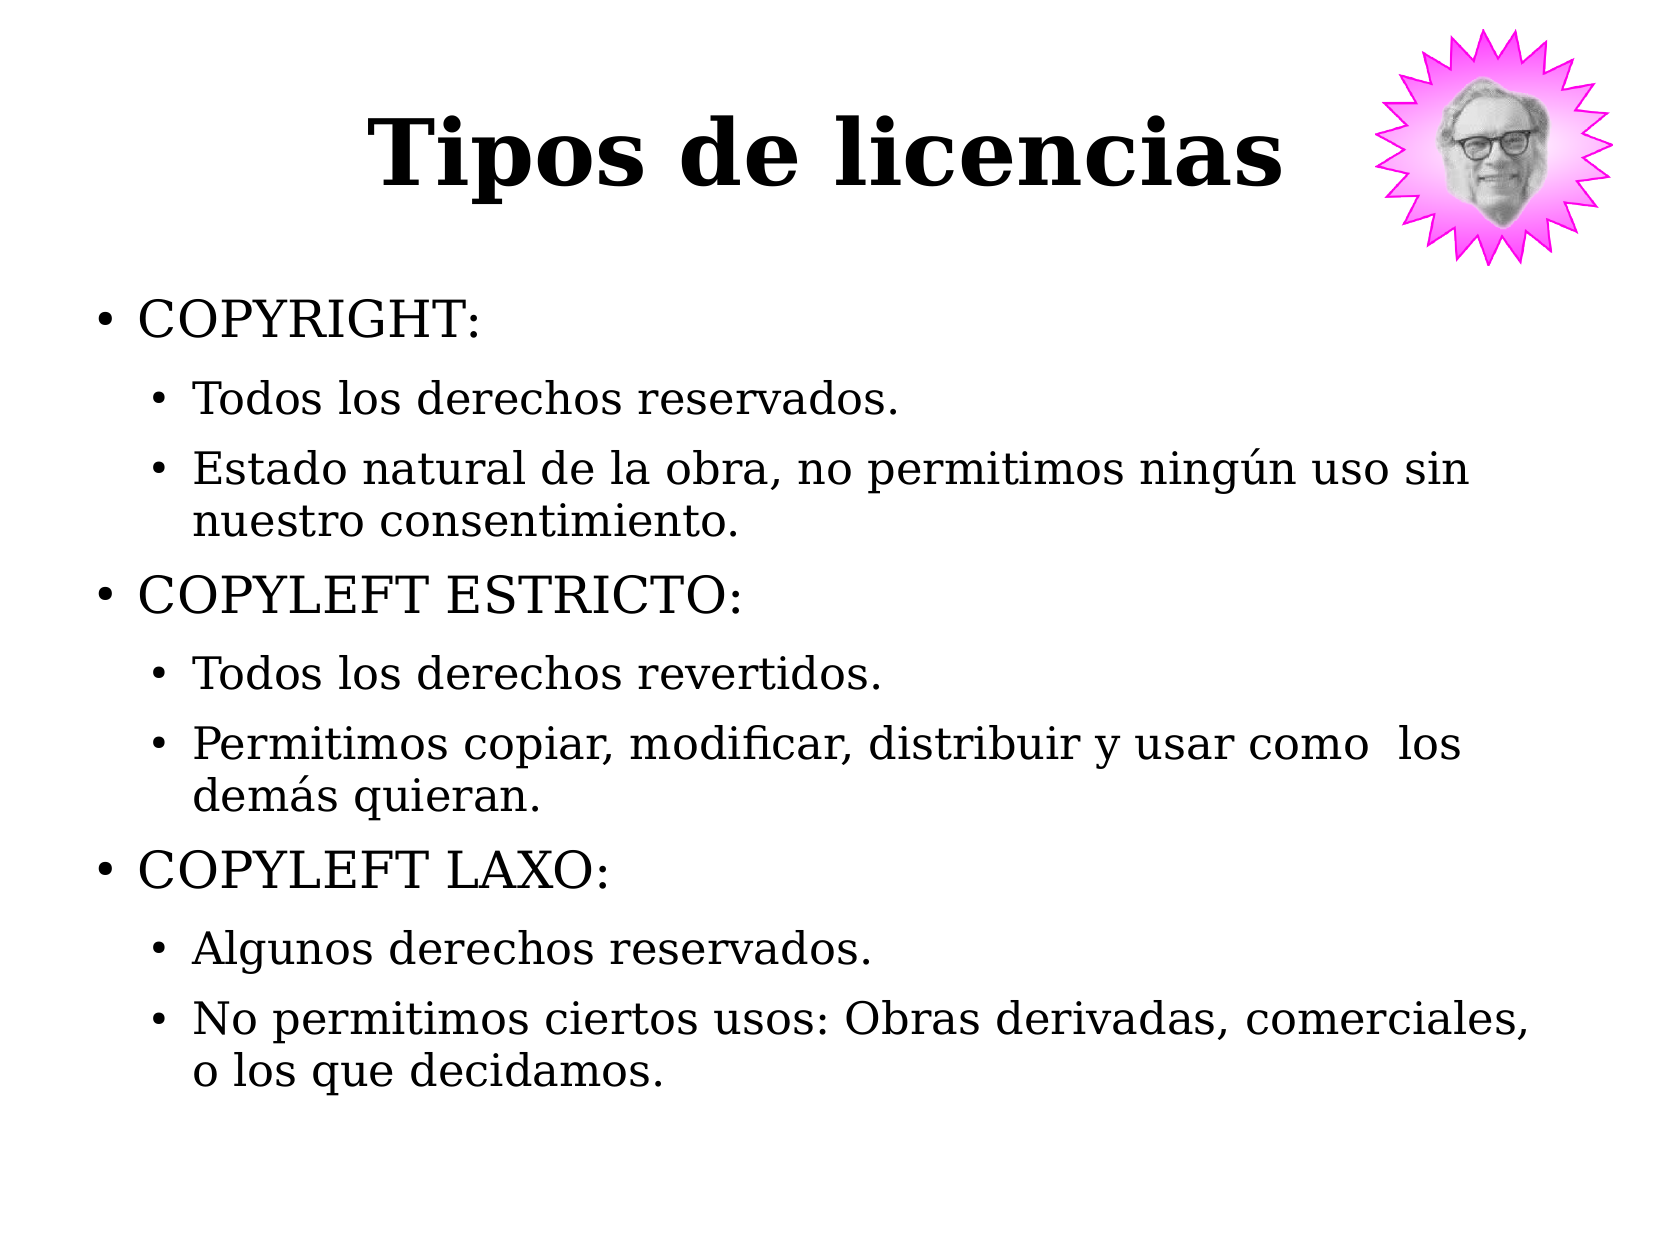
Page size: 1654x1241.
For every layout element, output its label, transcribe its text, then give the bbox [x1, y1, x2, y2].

list COPYRIGHT: Todos los derechos reservados. Estado natural de la obra, no permitimos ningún uso sin nuestro consentimiento. COPYLEFT ESTRICTO: Todos los derechos revertidos. Permitimos copiar, modificar, distribuir y usar como los demás quieran. COPYLEFT LAXO: Algunos derechos reservados. No permitimos ciertos usos: Obras derivadas, comerciales, o los que decidamos. [82, 290, 1571, 1109]
picture [1375, 29, 1613, 266]
title Tipos de licencias [82, 49, 1375, 257]
